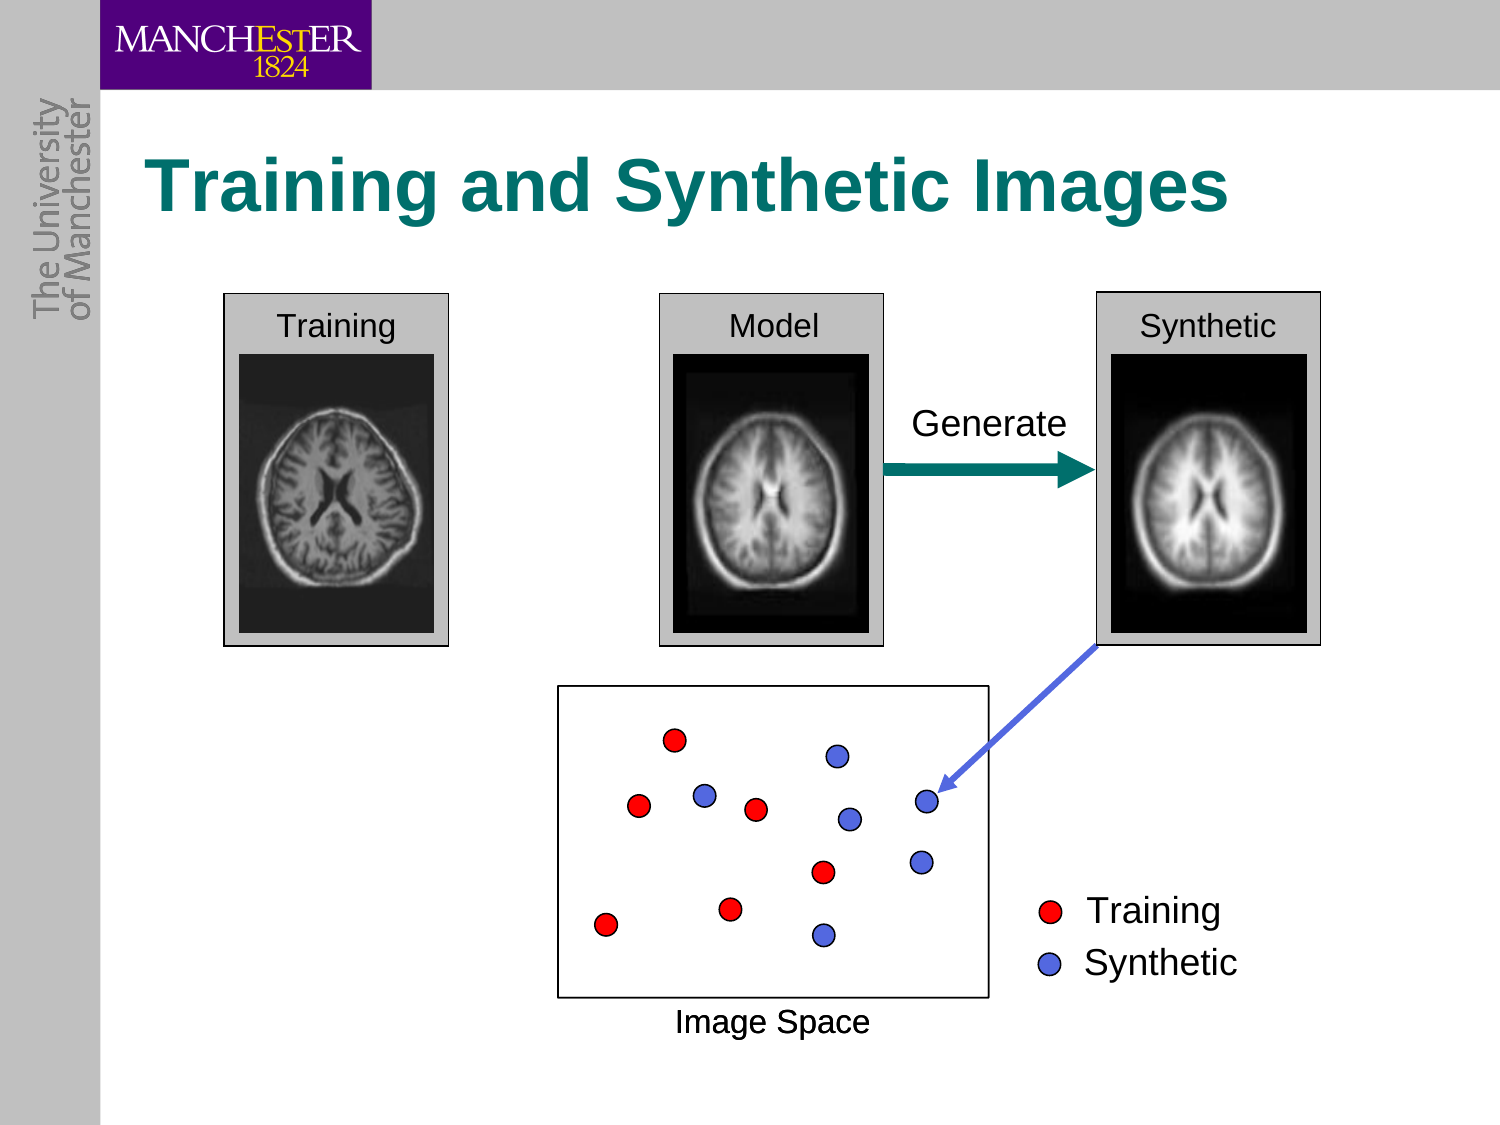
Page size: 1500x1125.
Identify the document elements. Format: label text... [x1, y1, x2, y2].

text_box [812, 861, 835, 884]
text_box [826, 745, 849, 768]
text_box [812, 924, 835, 947]
text_box [627, 794, 651, 818]
text_box Training [261, 299, 412, 353]
text_box [594, 913, 618, 937]
text_box Image Space [660, 995, 887, 1049]
text_box [659, 293, 884, 647]
text_box [663, 729, 686, 752]
text_box [915, 790, 939, 813]
text_box [1096, 291, 1321, 645]
text_box Model [714, 299, 835, 353]
text_box [1039, 901, 1062, 924]
text_box [910, 851, 933, 874]
text_box [744, 798, 768, 822]
text_box [224, 293, 449, 647]
text_box [719, 898, 742, 921]
text_box [693, 784, 716, 808]
text_box Synthetic [1069, 936, 1254, 991]
text_box [1038, 953, 1061, 976]
text_box [838, 808, 862, 831]
picture [673, 354, 869, 633]
title Training and Synthetic Images [129, 120, 1406, 251]
picture [1111, 354, 1307, 633]
text_box Generate [896, 395, 1084, 453]
text_box Synthetic [1124, 299, 1292, 353]
text_box Training [1071, 884, 1238, 936]
picture [0, 0, 372, 320]
picture [239, 354, 434, 633]
